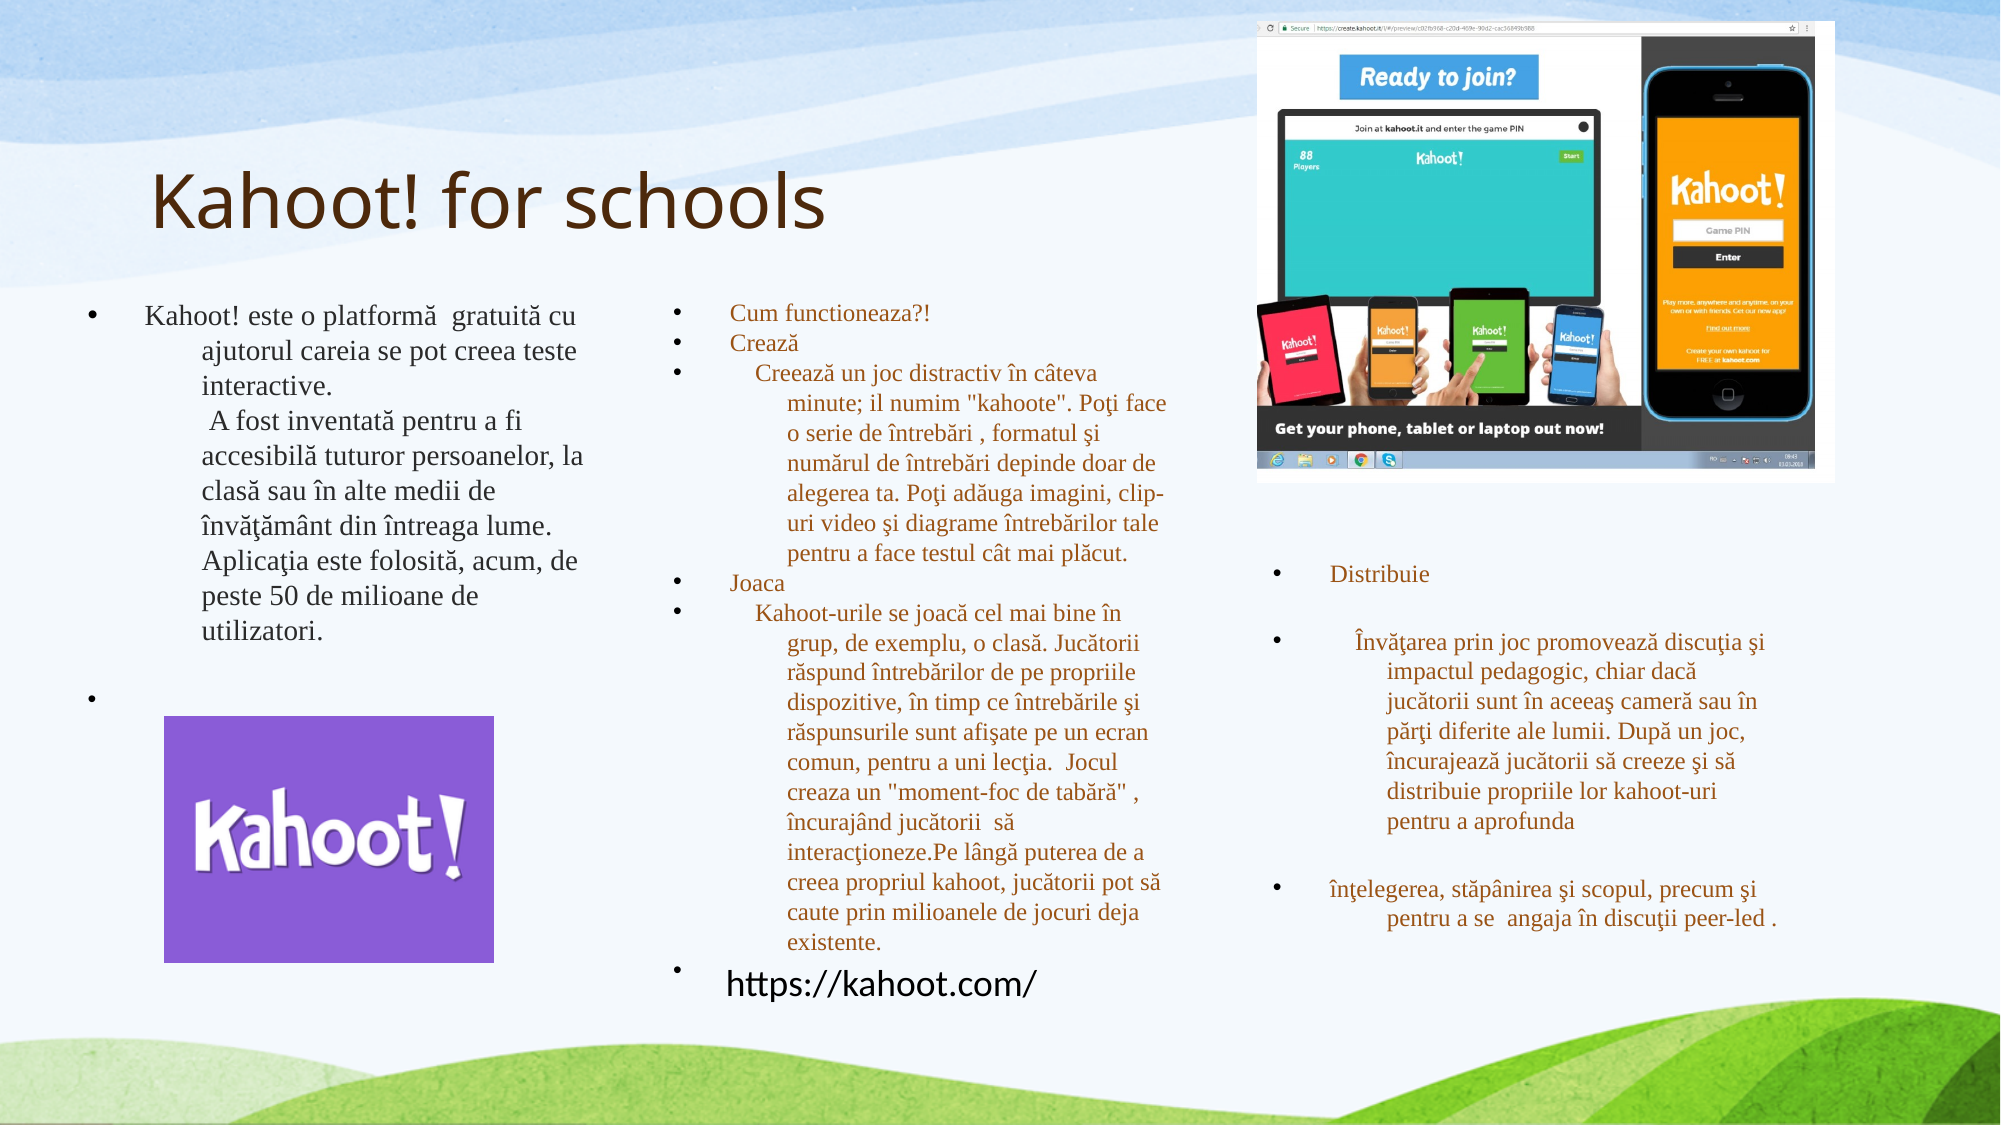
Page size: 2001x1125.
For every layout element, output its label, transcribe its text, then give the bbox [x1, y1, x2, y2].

text_box https://kahoot.com/ [711, 951, 1053, 1011]
picture [0, 0, 2001, 1125]
title Kahoot! for schools [134, 0, 1835, 253]
list Distribuie Învăţarea prin joc promovează discuţia şi impactul pedagogic, chiar dacă jucătorii sunt în aceeaş cameră sau în părţi diferite ale lumii. După un joc, încurajează jucătorii să creeze şi să distribuie propriile lor kahoot-uri pentru a aprofunda înţelegerea, stăpânirea şi scopul, precum şi pentru a se angaja în discuţii peer-led . [1257, 549, 1801, 1018]
list Kahoot! este o platformă gratuită cu ajutorul careia se pot creea teste interactive. A fost inventată pentru a fi accesibilă tuturor persoanelor, la clasă sau în alte medii de învăţământ din întreaga lume. Aplicaţia este folosită, acum, de peste 50 de milioane de utilizatori. [72, 289, 614, 757]
list Cum functioneaza?! Crează Creează un joc distractiv în câteva minute; il numim "kahoote". Poţi face o serie de întrebări , formatul şi numărul de întrebări depinde doar de alegerea ta. Poţi adăuga imagini, clip-uri video şi diagrame întrebărilor tale pentru a face testul cât mai plăcut. Joaca Kahoot-urile se joacă cel mai bine în grup, de exemplu, o clasă. Jucătorii răspund întrebărilor de pe propriile dispozitive, în timp ce întrebările şi răspunsurile sunt afişate pe un ecran comun, pentru a uni lecţia. Jocul creaza un "moment-foc de tabără" , încurajând jucătorii să interacţioneze.Pe lângă puterea de a creea propriul kahoot, jucătorii pot să caute prin milioanele de jocuri deja existente. [658, 289, 1188, 898]
